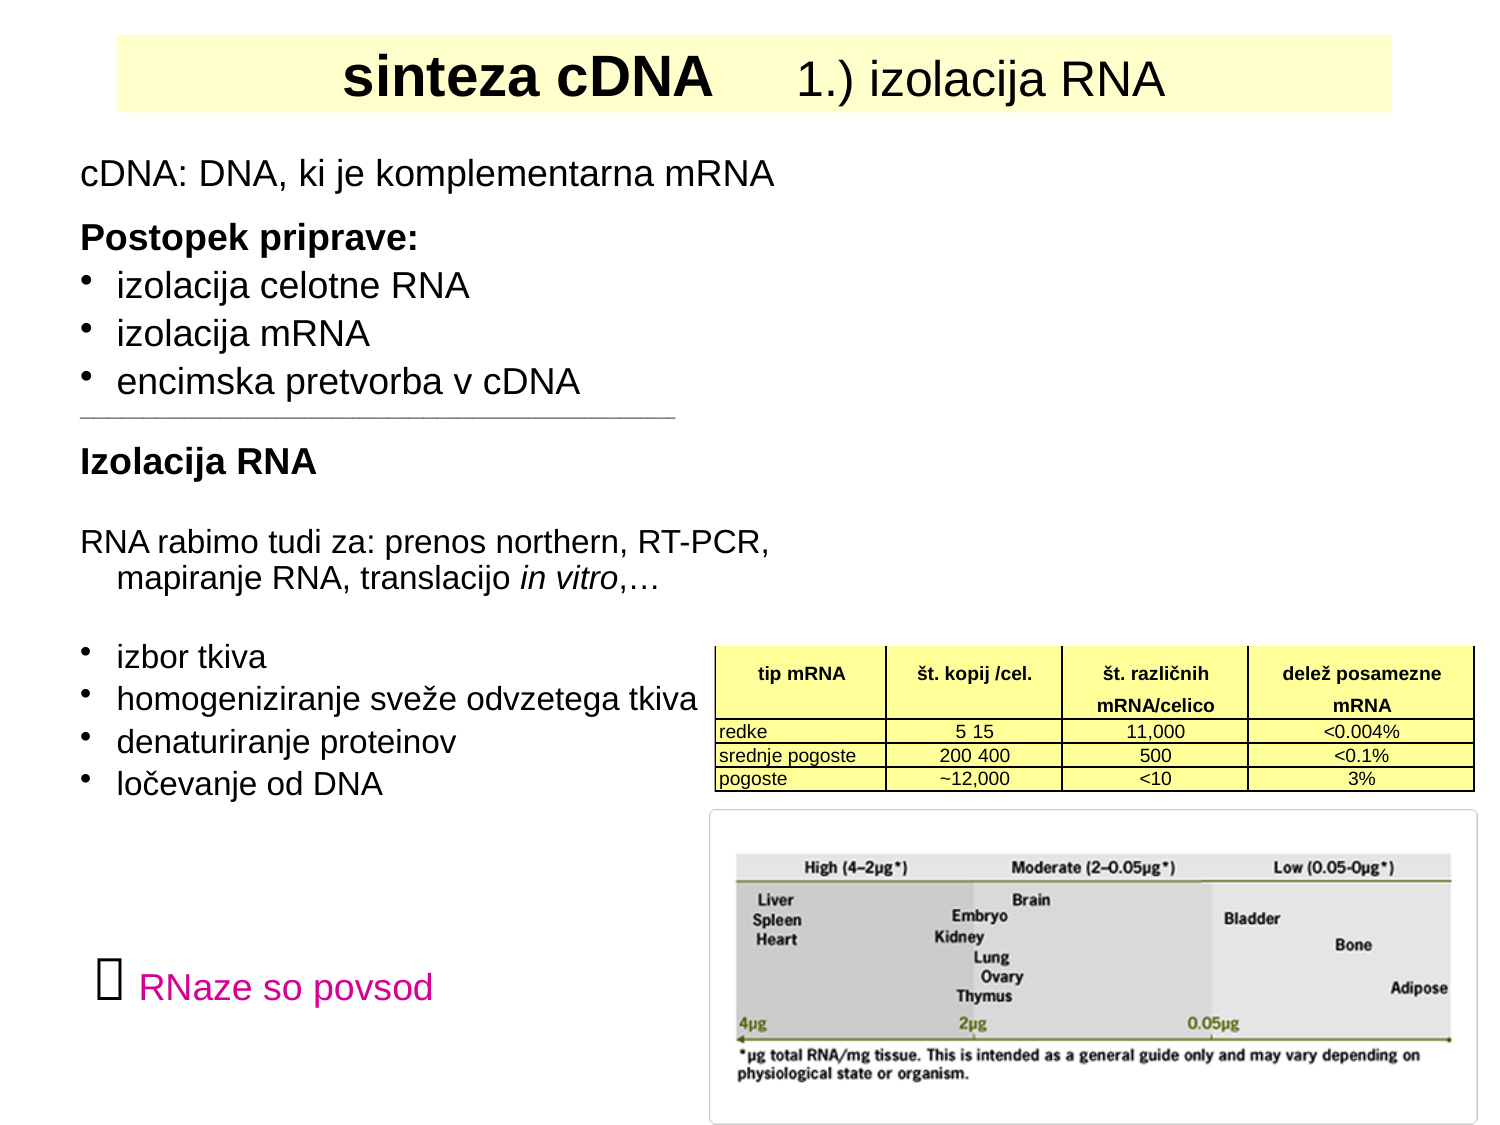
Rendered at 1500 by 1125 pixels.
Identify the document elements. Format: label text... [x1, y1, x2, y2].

text_box  RNaze so povsod [77, 934, 449, 1020]
list cDNA: DNA, ki je komplementarna mRNA Postopek priprave: izolacija celotne RNA izolacija mRNA encimska pretvorba v cDNA _____________________________________________________________________________________ Izolacija RNA RNA rabimo tudi za: prenos northern, RT-PCR, mapiranje RNA, translacijo in vitro,… izbor tkiva homogeniziranje sveže odvzetega tkiva denaturiranje proteinov ločevanje od DNA [64, 147, 845, 905]
picture [709, 809, 1478, 1125]
picture [714, 645, 1476, 792]
title sinteza cDNA 1.) izolacija RNA [116, 34, 1392, 113]
